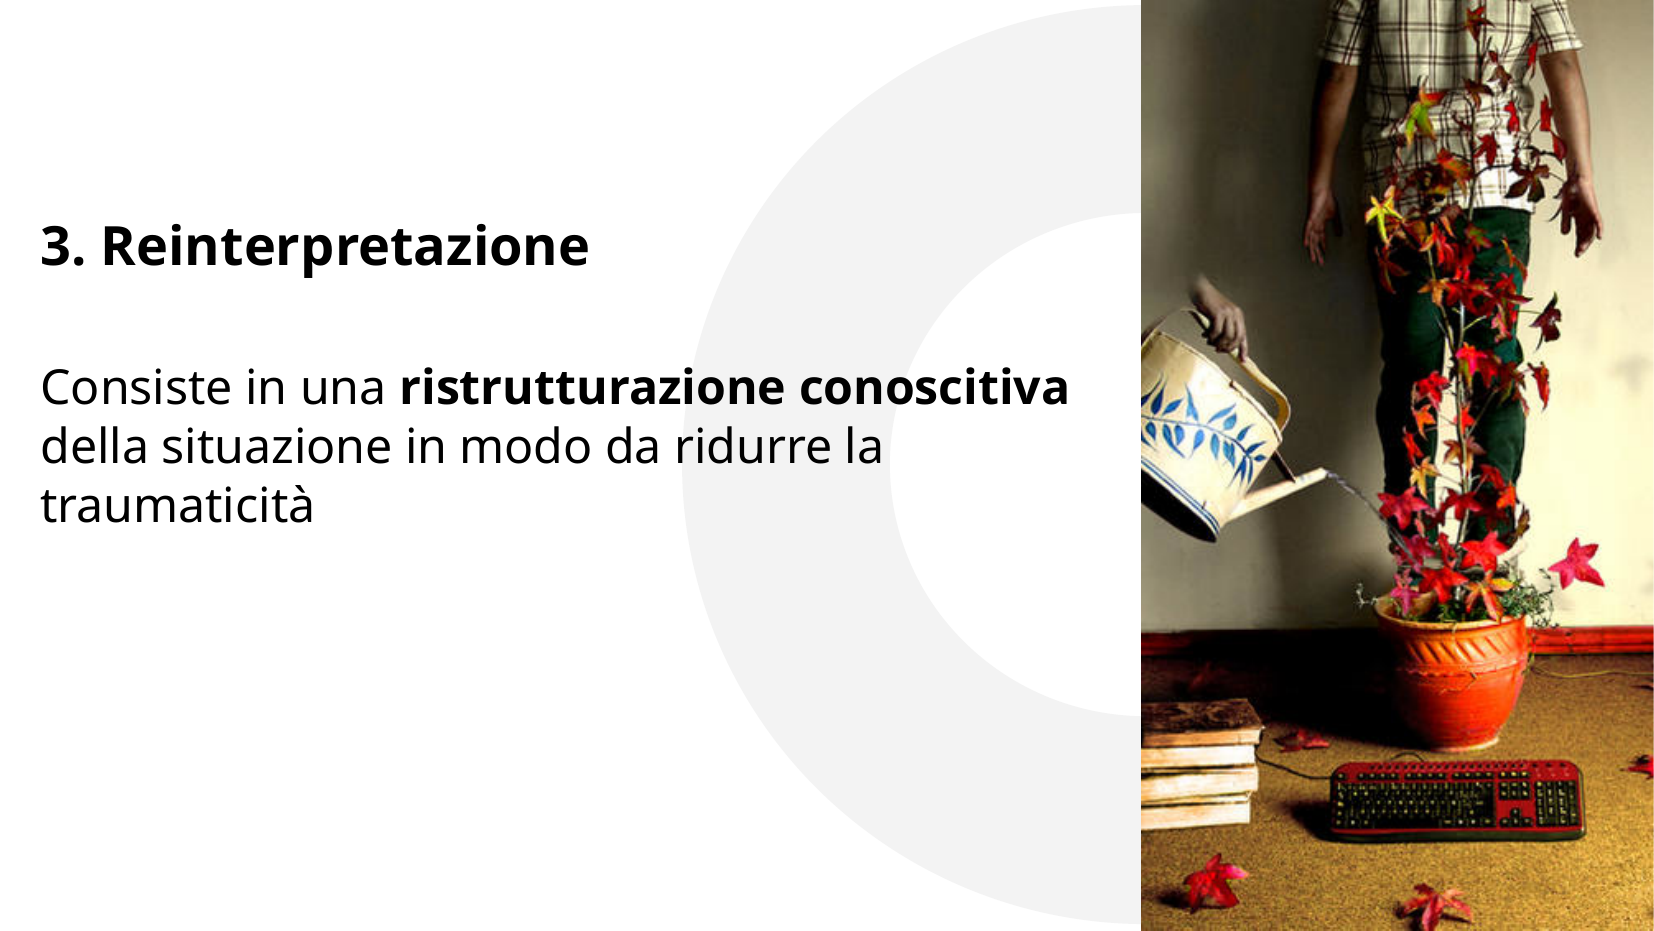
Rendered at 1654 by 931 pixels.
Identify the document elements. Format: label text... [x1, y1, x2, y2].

picture [1141, 0, 1654, 931]
list Consiste in una ristrutturazione conoscitiva della situazione in modo da ridurre la traumaticità [40, 357, 1123, 712]
title 3. Reinterpretazione [40, 178, 897, 311]
